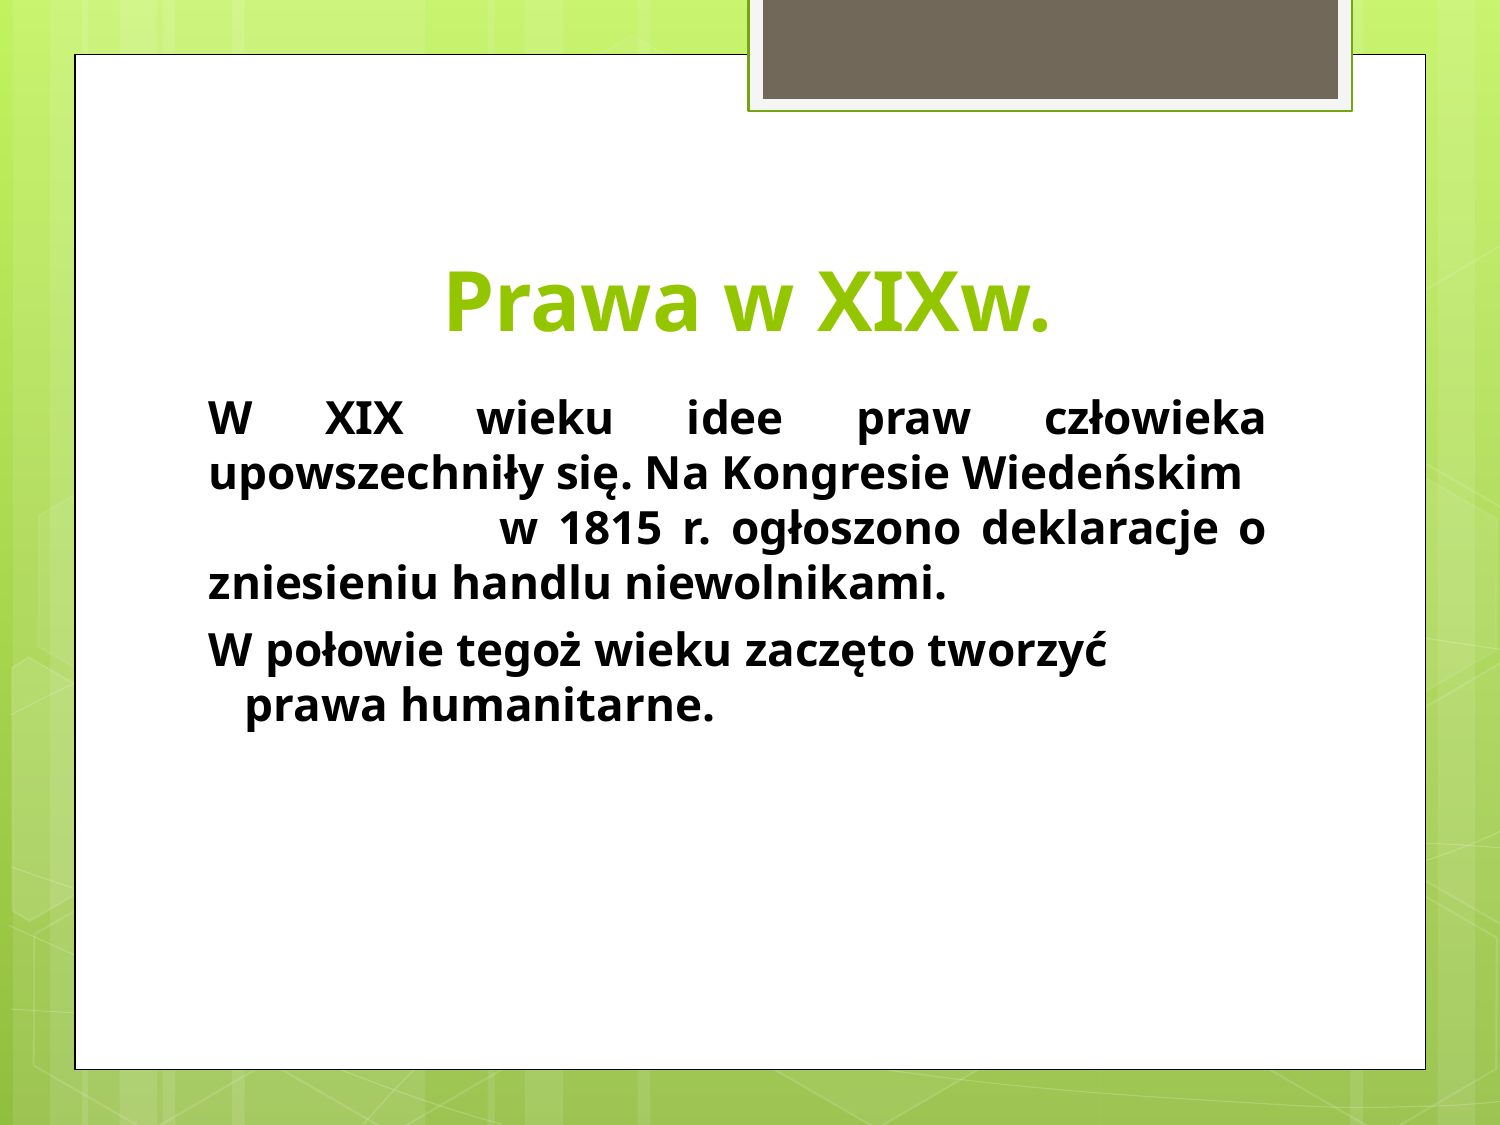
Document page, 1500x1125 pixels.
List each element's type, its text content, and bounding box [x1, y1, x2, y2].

title Prawa w XIXw. [171, 168, 1324, 357]
list W XIX wieku idee praw człowieka upowszechniły się. Na Kongresie Wiedeńskim w 1815 r. ogłoszono deklaracje o zniesieniu handlu niewolnikami. W połowie tegoż wieku zaczęto tworzyć prawa humanitarne. [171, 381, 1283, 957]
